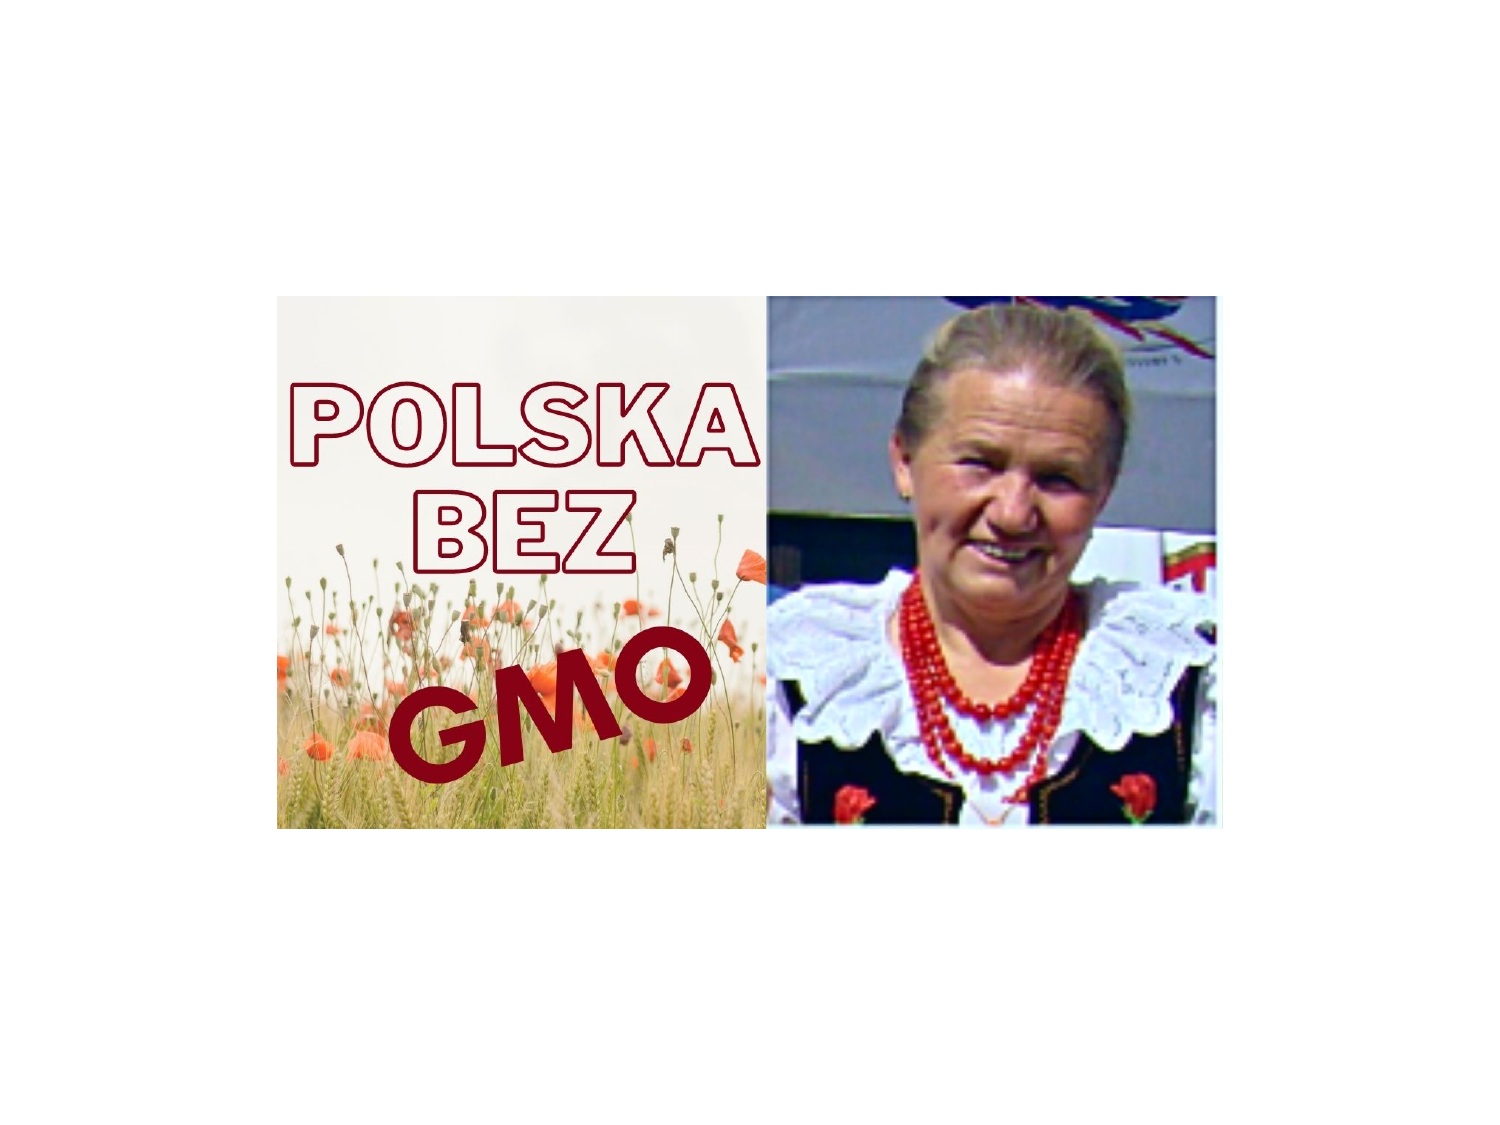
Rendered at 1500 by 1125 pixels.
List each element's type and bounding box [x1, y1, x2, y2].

picture [277, 296, 1223, 829]
